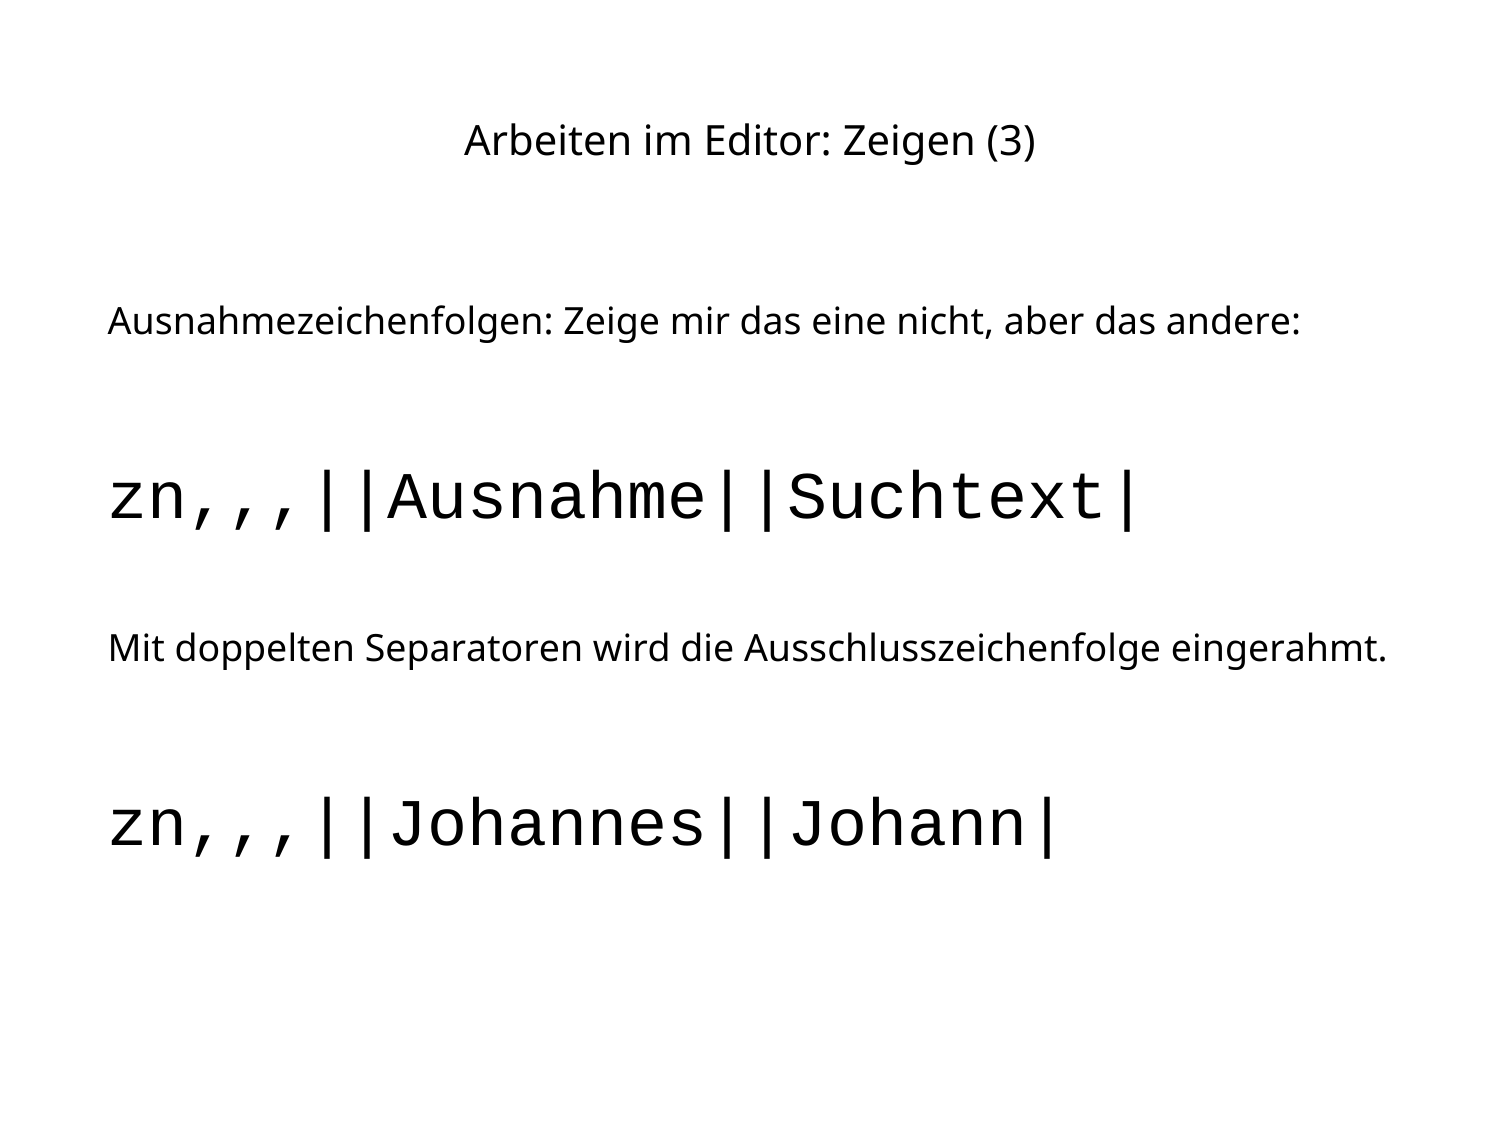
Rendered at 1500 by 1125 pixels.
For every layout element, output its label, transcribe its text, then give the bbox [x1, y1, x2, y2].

text_box Arbeiten im Editor: Zeigen (3) [75, 45, 1426, 233]
text_box Ausnahmezeichenfolgen: Zeige mir das eine nicht, aber das andere: zn,,,||Ausnahme||Suchtext| Mit doppelten Separatoren wird die Ausschlusszeichenfolge eingerahmt. zn,,,||Johannes||Johann| [92, 289, 1422, 867]
